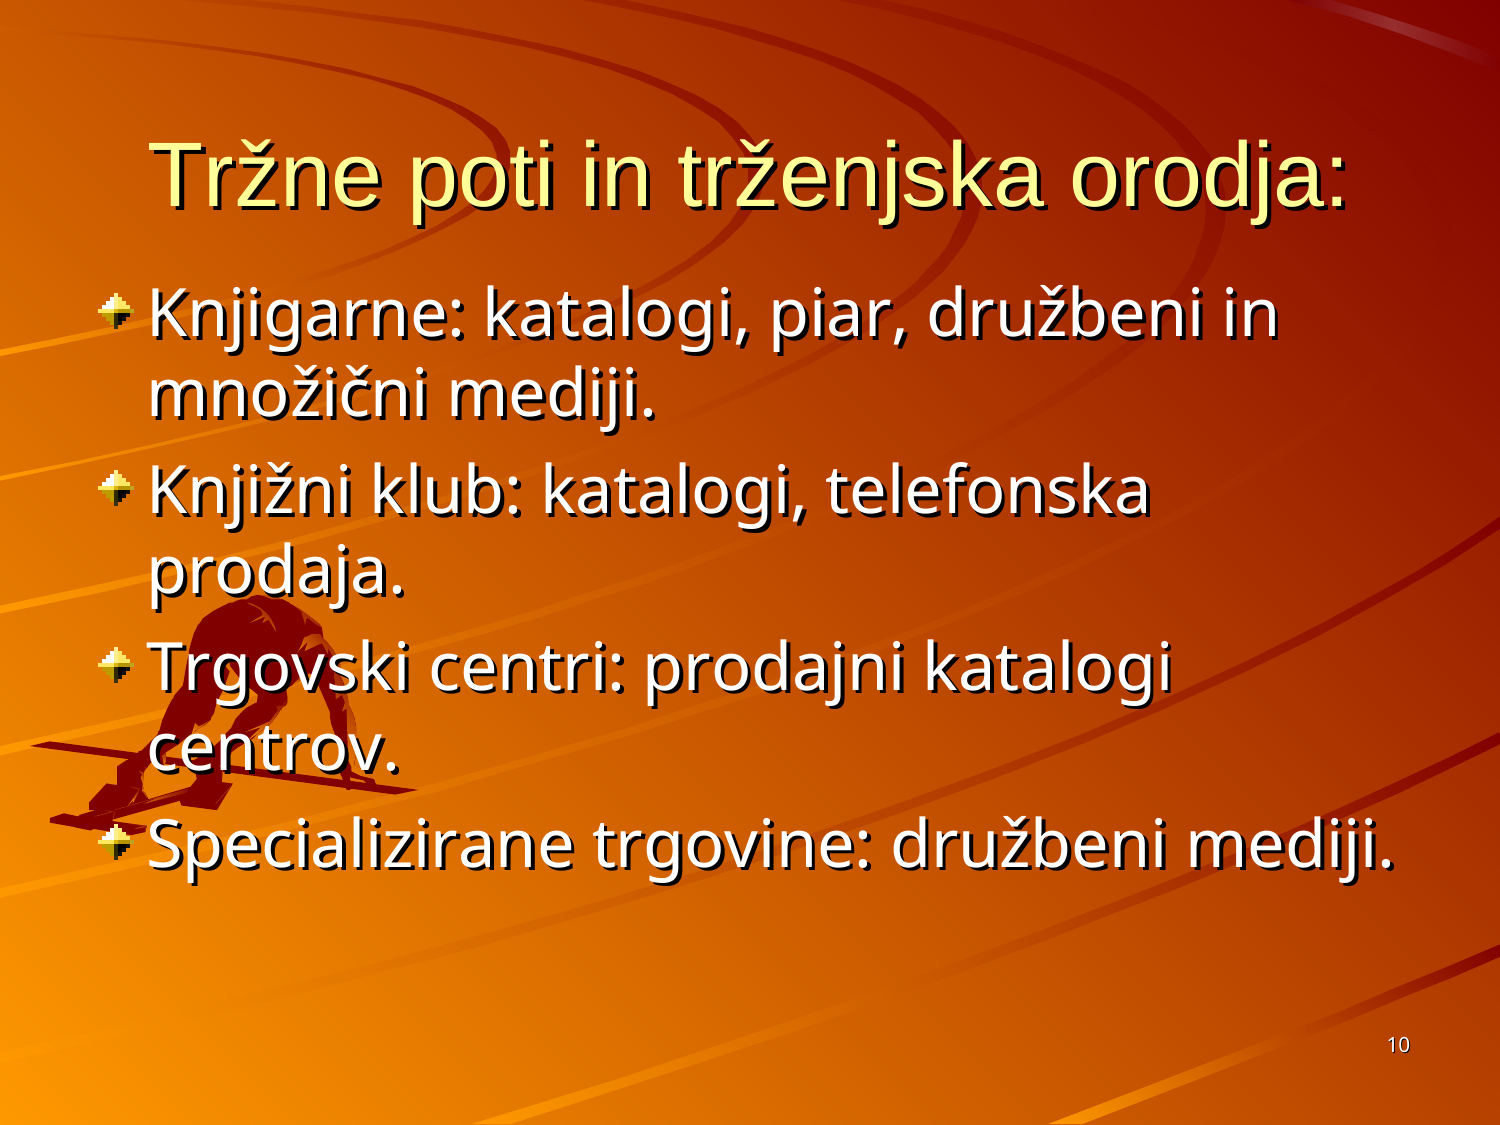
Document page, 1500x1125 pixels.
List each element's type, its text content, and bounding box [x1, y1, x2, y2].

text_box <number> [1074, 1024, 1426, 1100]
title Tržne poti in trženjska orodja: [75, 25, 1426, 233]
list Knjigarne: katalogi, piar, družbeni in množični mediji. Knjižni klub: katalogi, telefonska prodaja. Trgovski centri: prodajni katalogi centrov. Specializirane trgovine: družbeni mediji. [75, 262, 1426, 1006]
